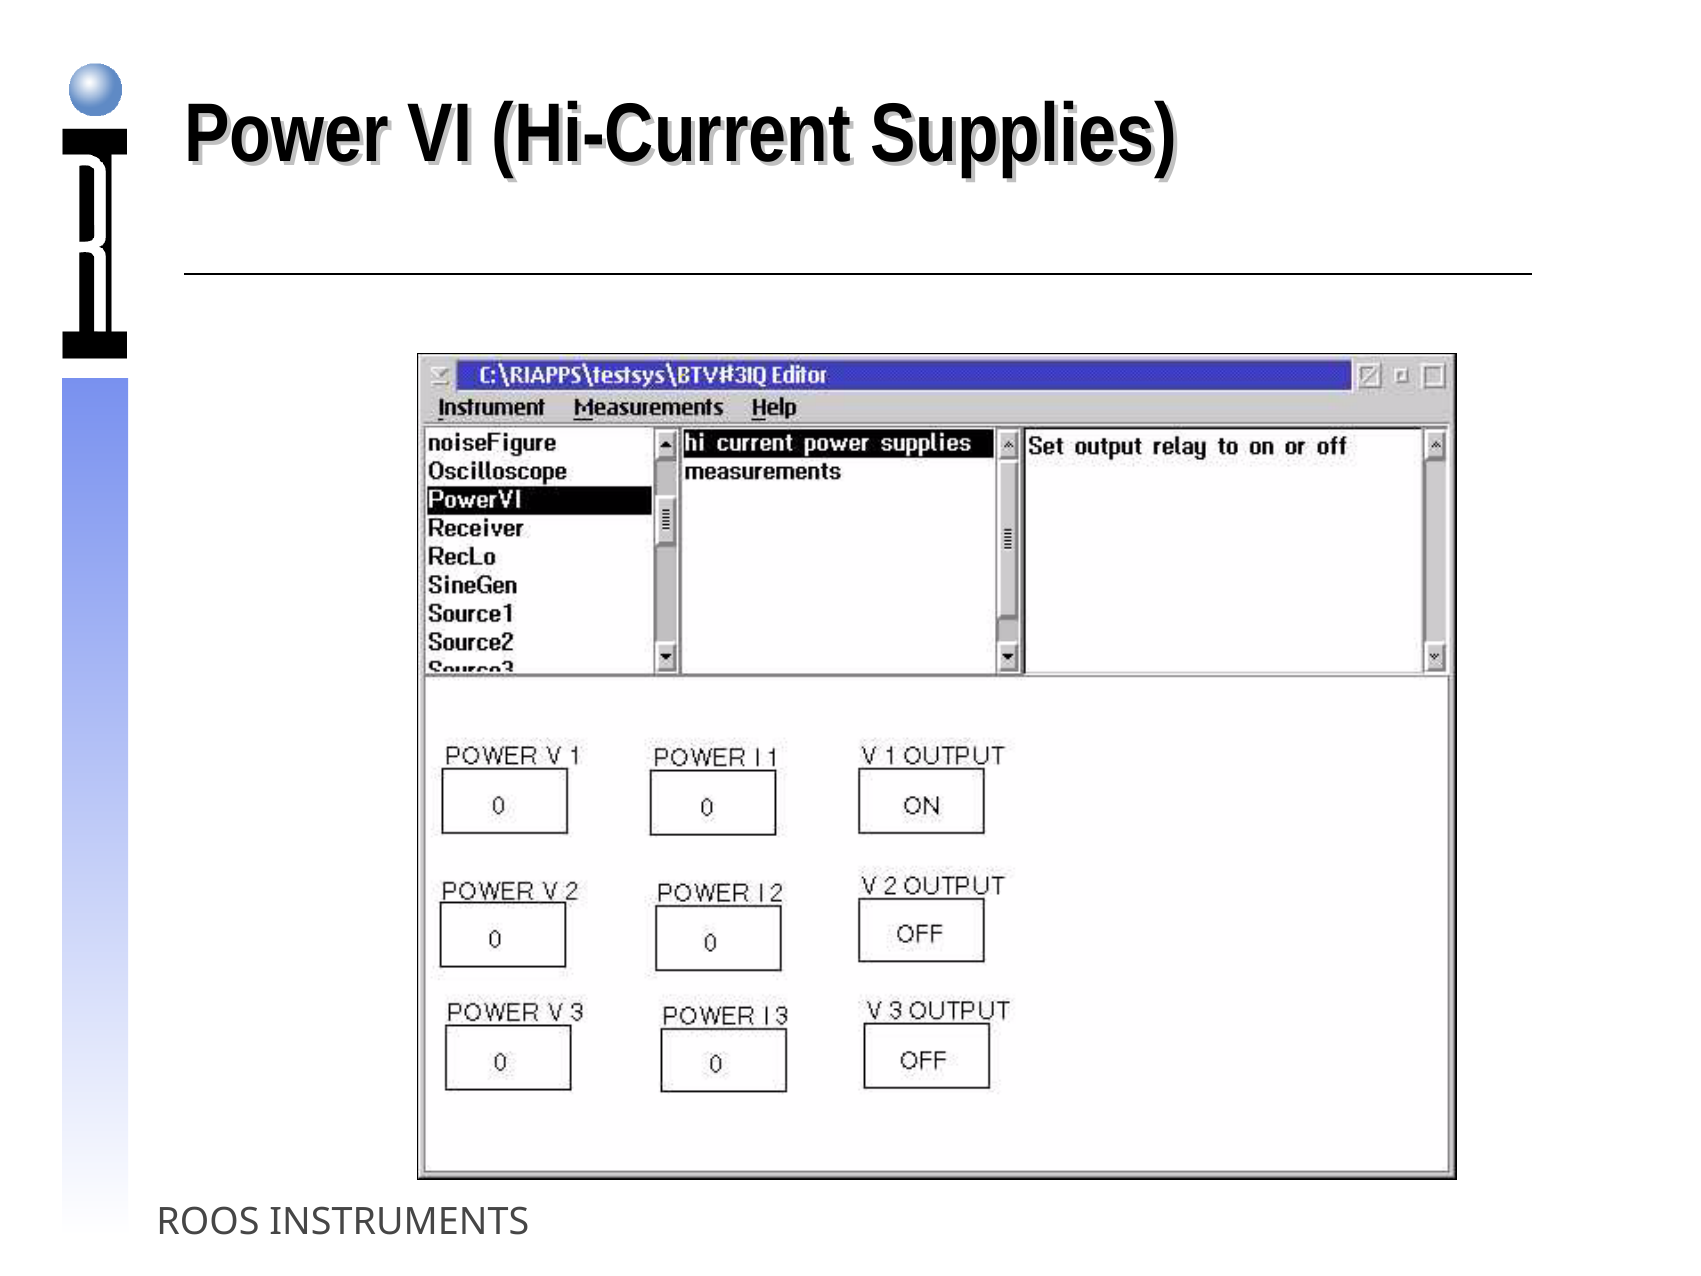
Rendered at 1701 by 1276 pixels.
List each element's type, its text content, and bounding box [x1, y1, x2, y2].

text_box Power VI (Hi-Current Supplies) [184, 92, 1539, 268]
picture [417, 353, 1457, 1180]
